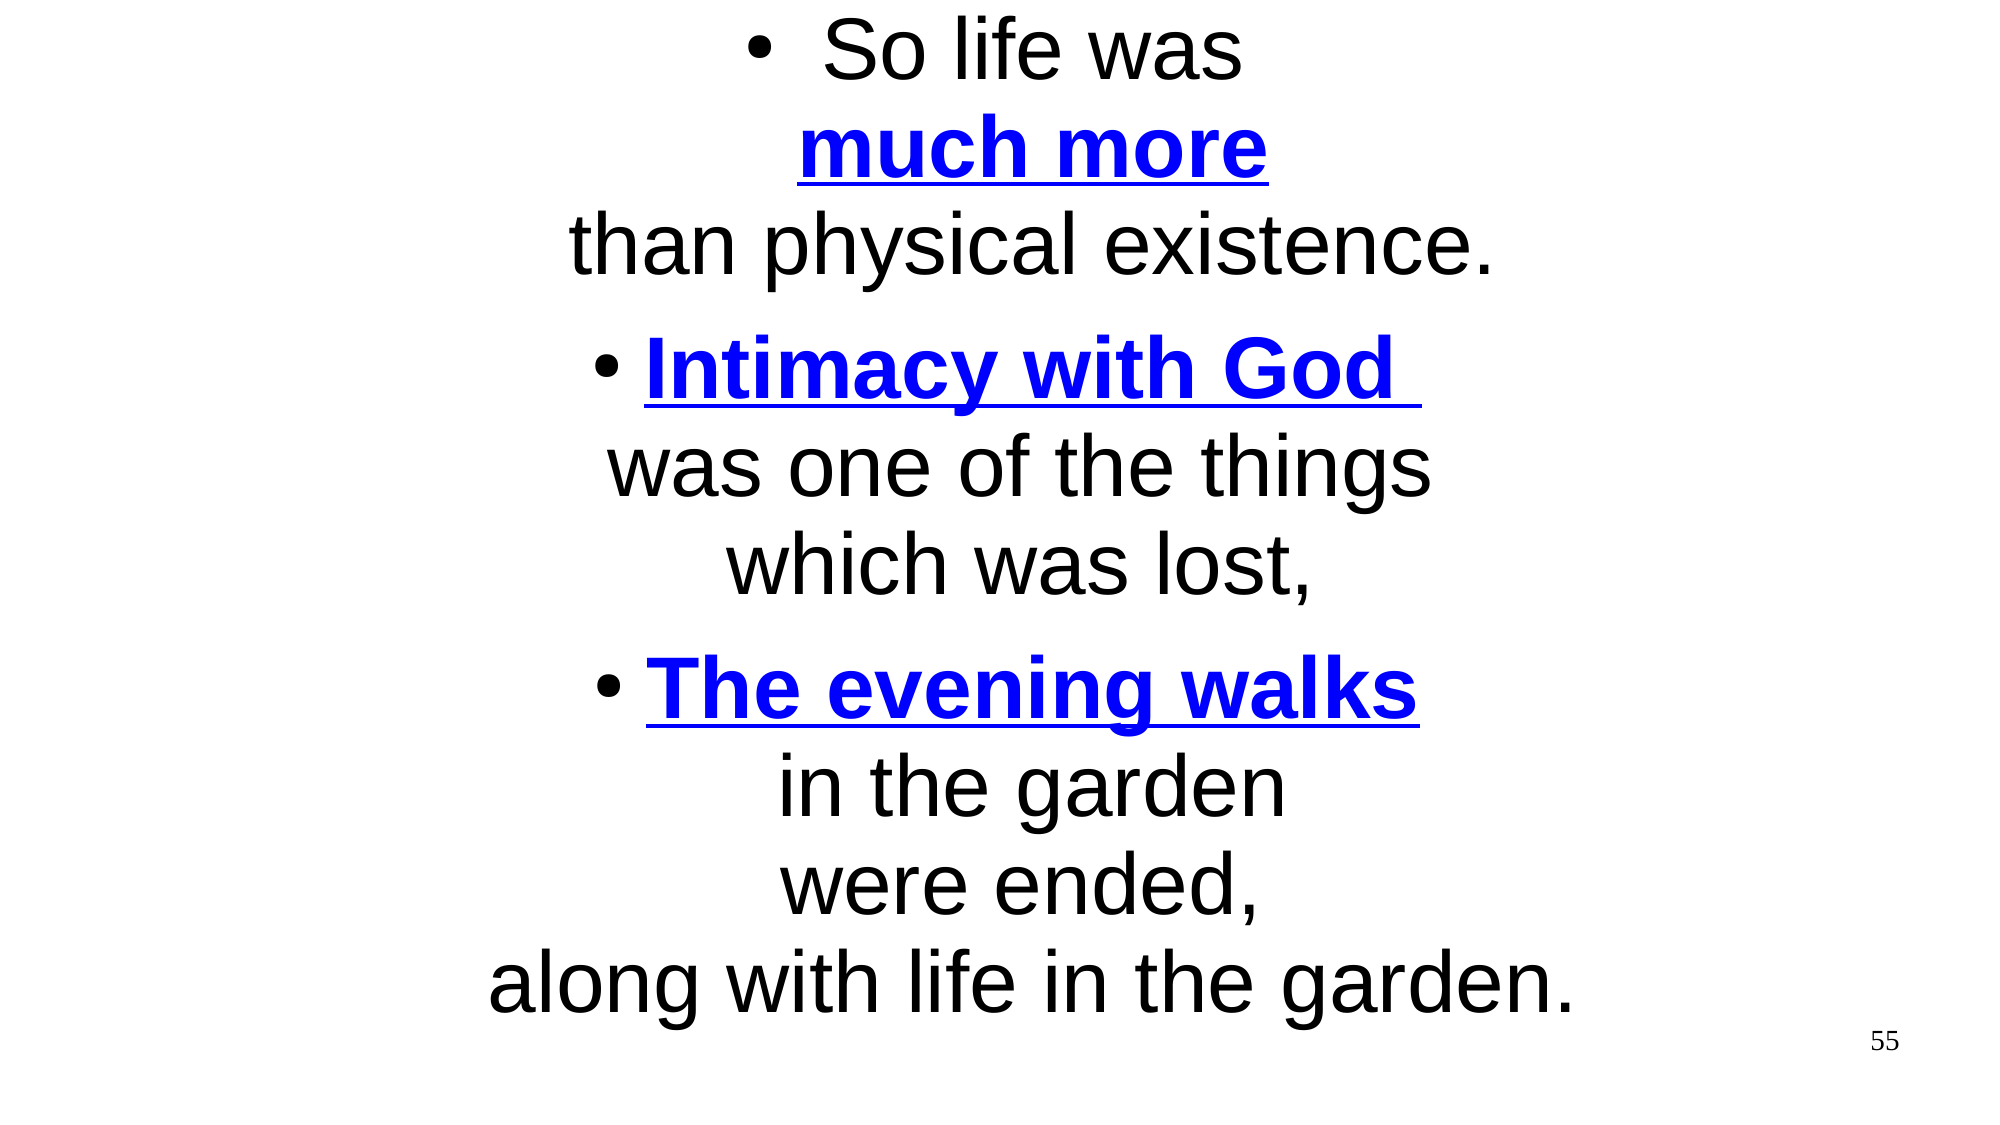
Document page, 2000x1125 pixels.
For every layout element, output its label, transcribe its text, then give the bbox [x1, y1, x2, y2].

list So life was much more than physical existence. Intimacy with God was one of the things which was lost, The evening walks in the garden were ended, along with life in the garden. [0, 0, 1996, 1123]
